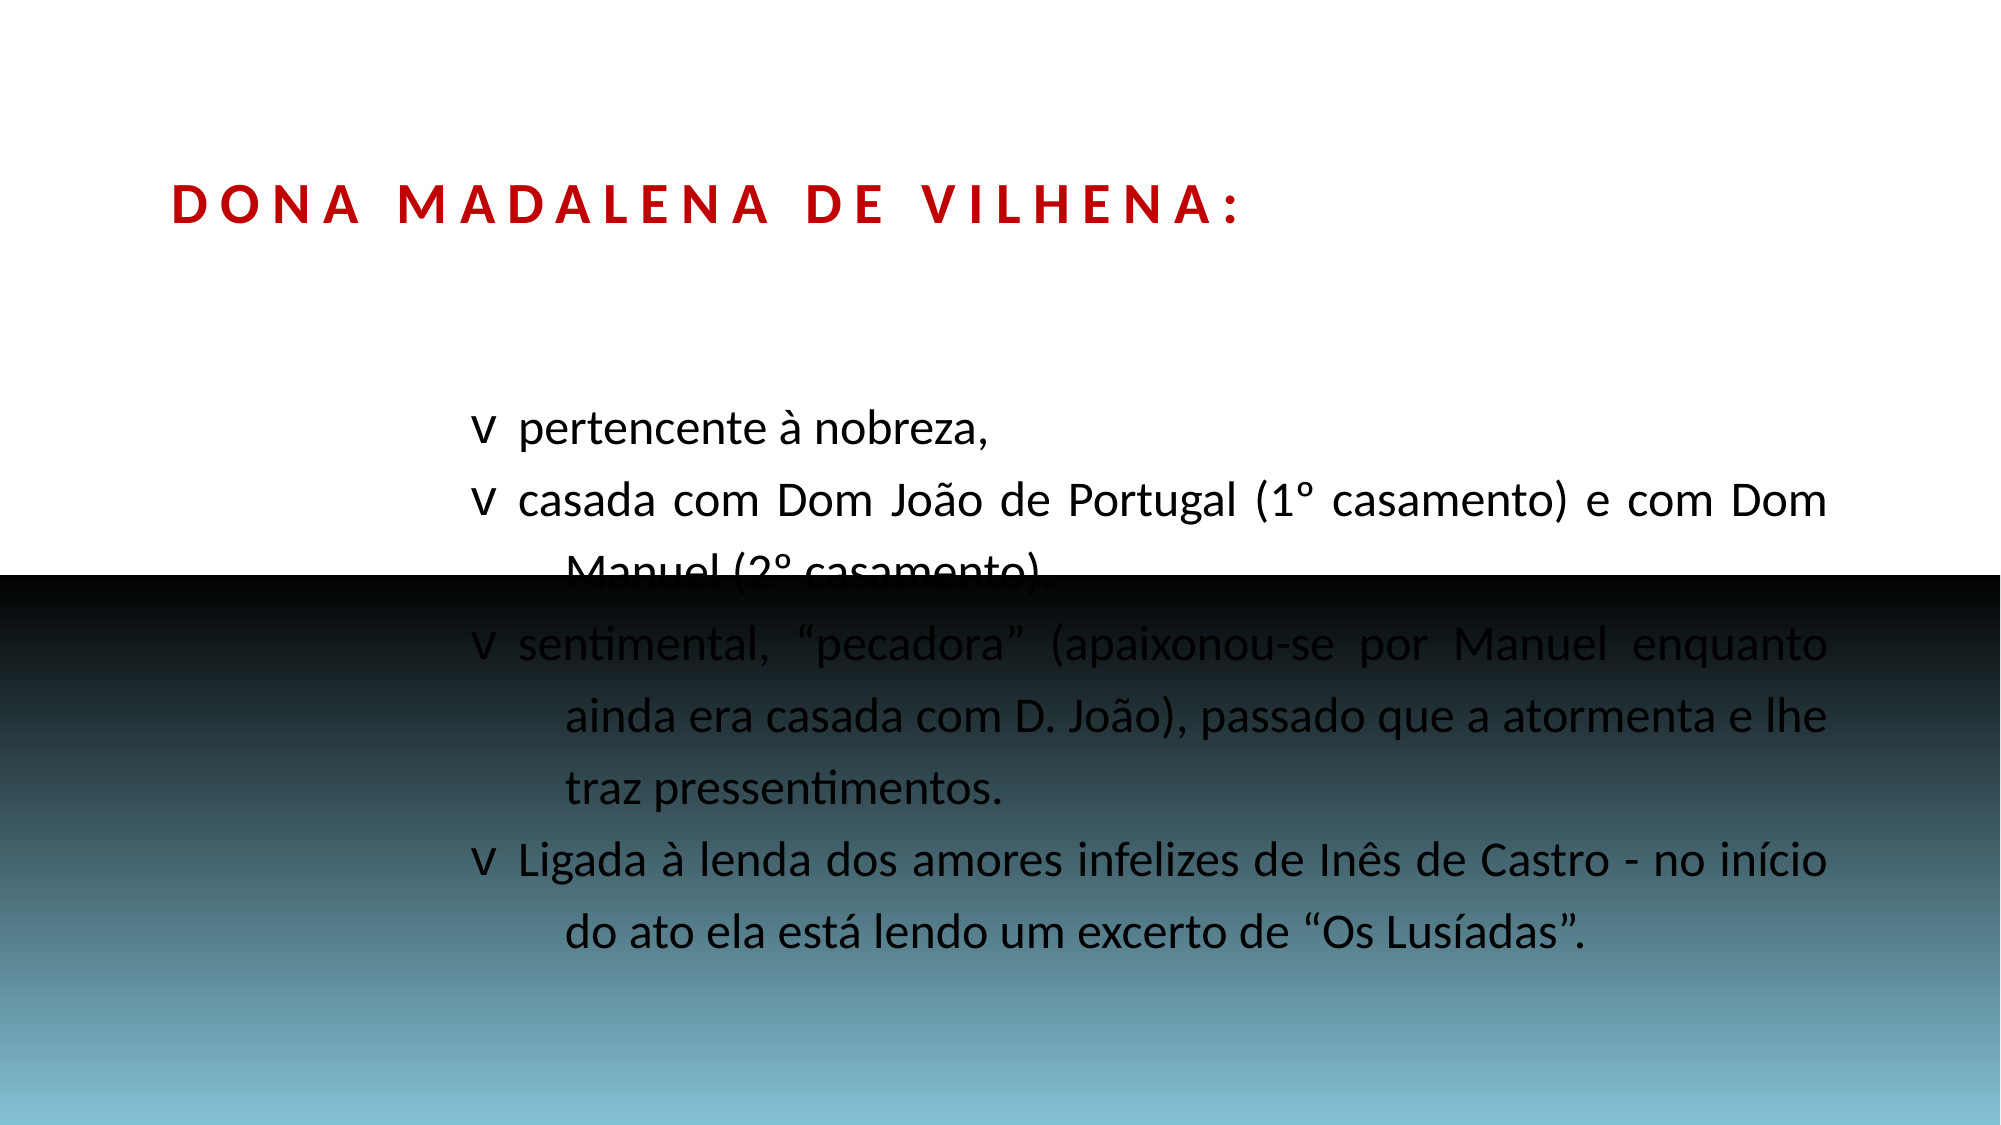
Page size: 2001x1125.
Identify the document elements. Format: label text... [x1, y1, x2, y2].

title Dona Madalena de Vilhena: [156, 124, 1844, 313]
list pertencente à nobreza, casada com Dom João de Portugal (1º casamento) e com Dom Manuel (2º casamento). sentimental, “pecadora” (apaixonou-se por Manuel enquanto ainda era casada com D. João), passado que a atormenta e lhe traz pressentimentos. Ligada à lenda dos amores infelizes de Inês de Castro - no início do ato ela está lendo um excerto de “Os Lusíadas”. [156, 375, 1844, 1014]
